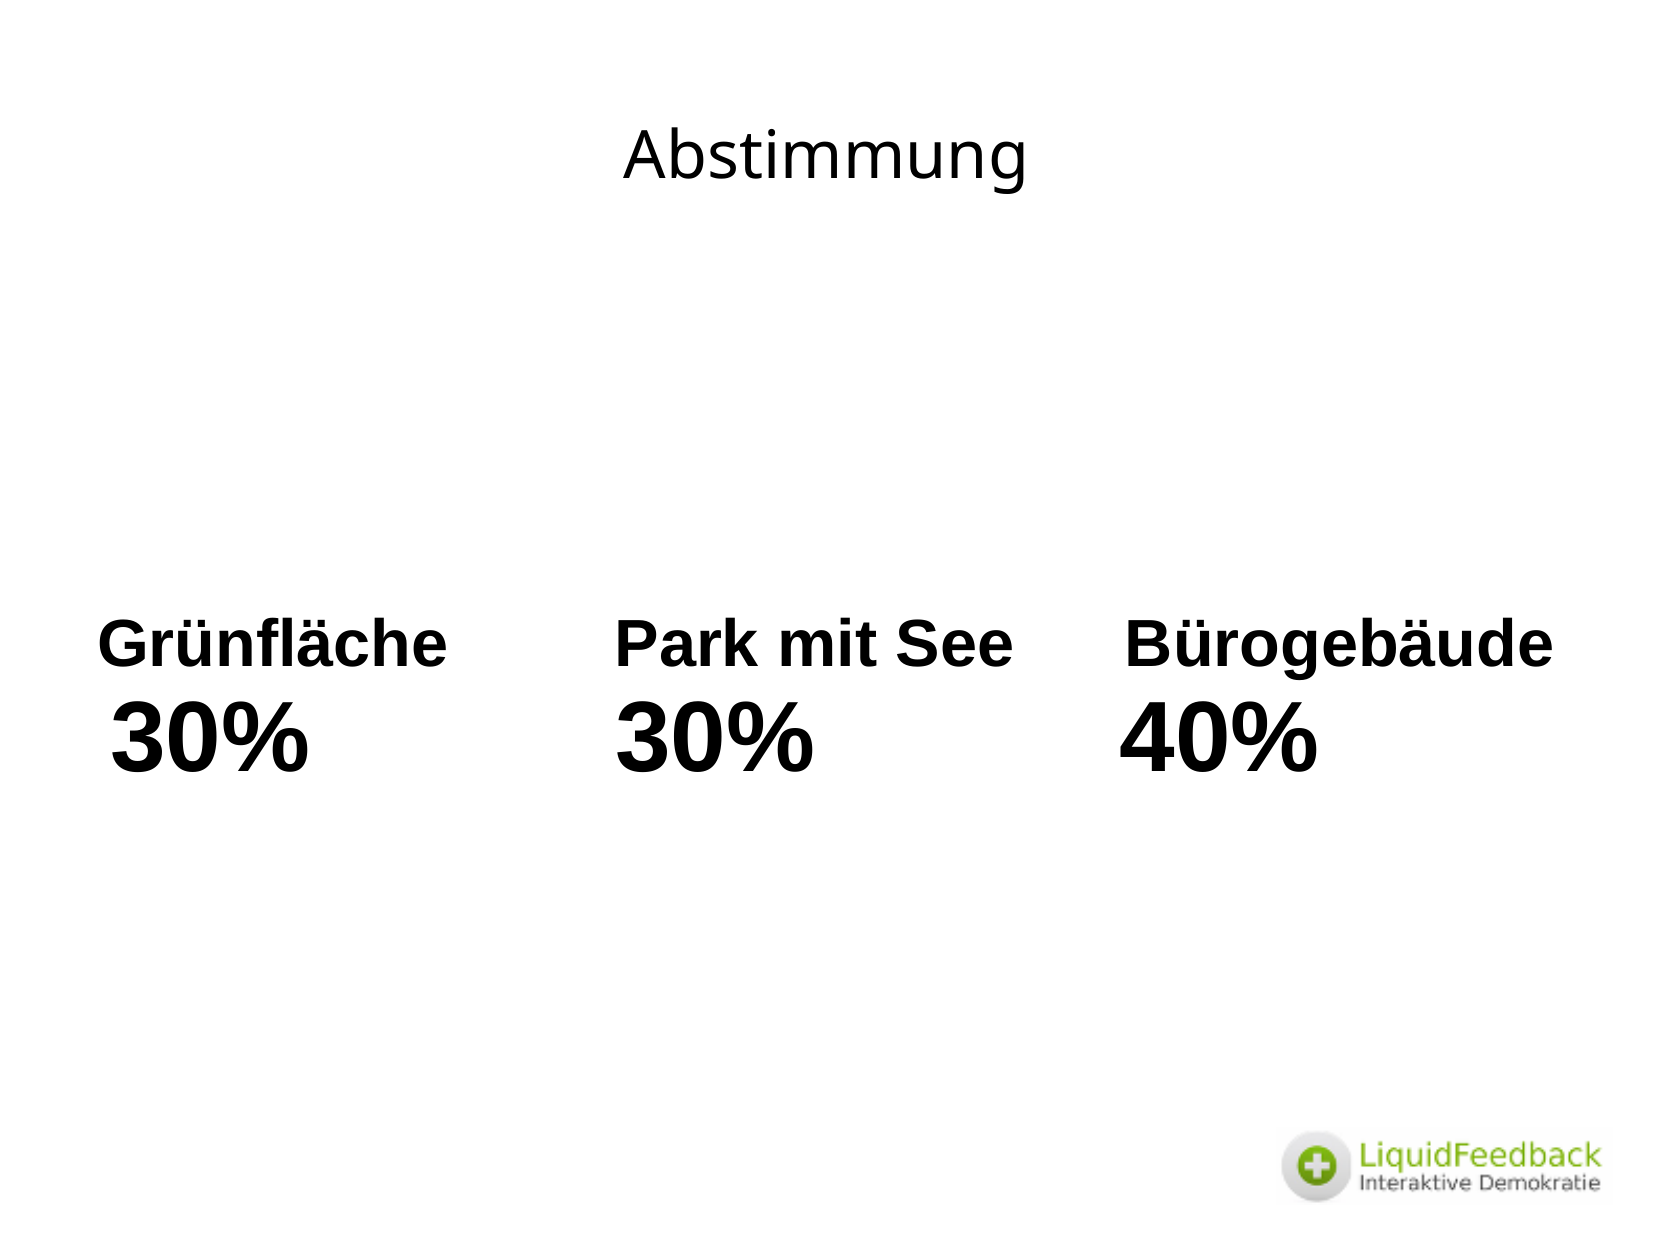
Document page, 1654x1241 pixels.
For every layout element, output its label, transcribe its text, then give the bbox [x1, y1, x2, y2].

picture [1276, 1127, 1613, 1205]
title Abstimmung [82, 49, 1571, 257]
subtitle Grünfläche Park mit See Bürogebäude 30% 30% 40% [82, 290, 1571, 1109]
